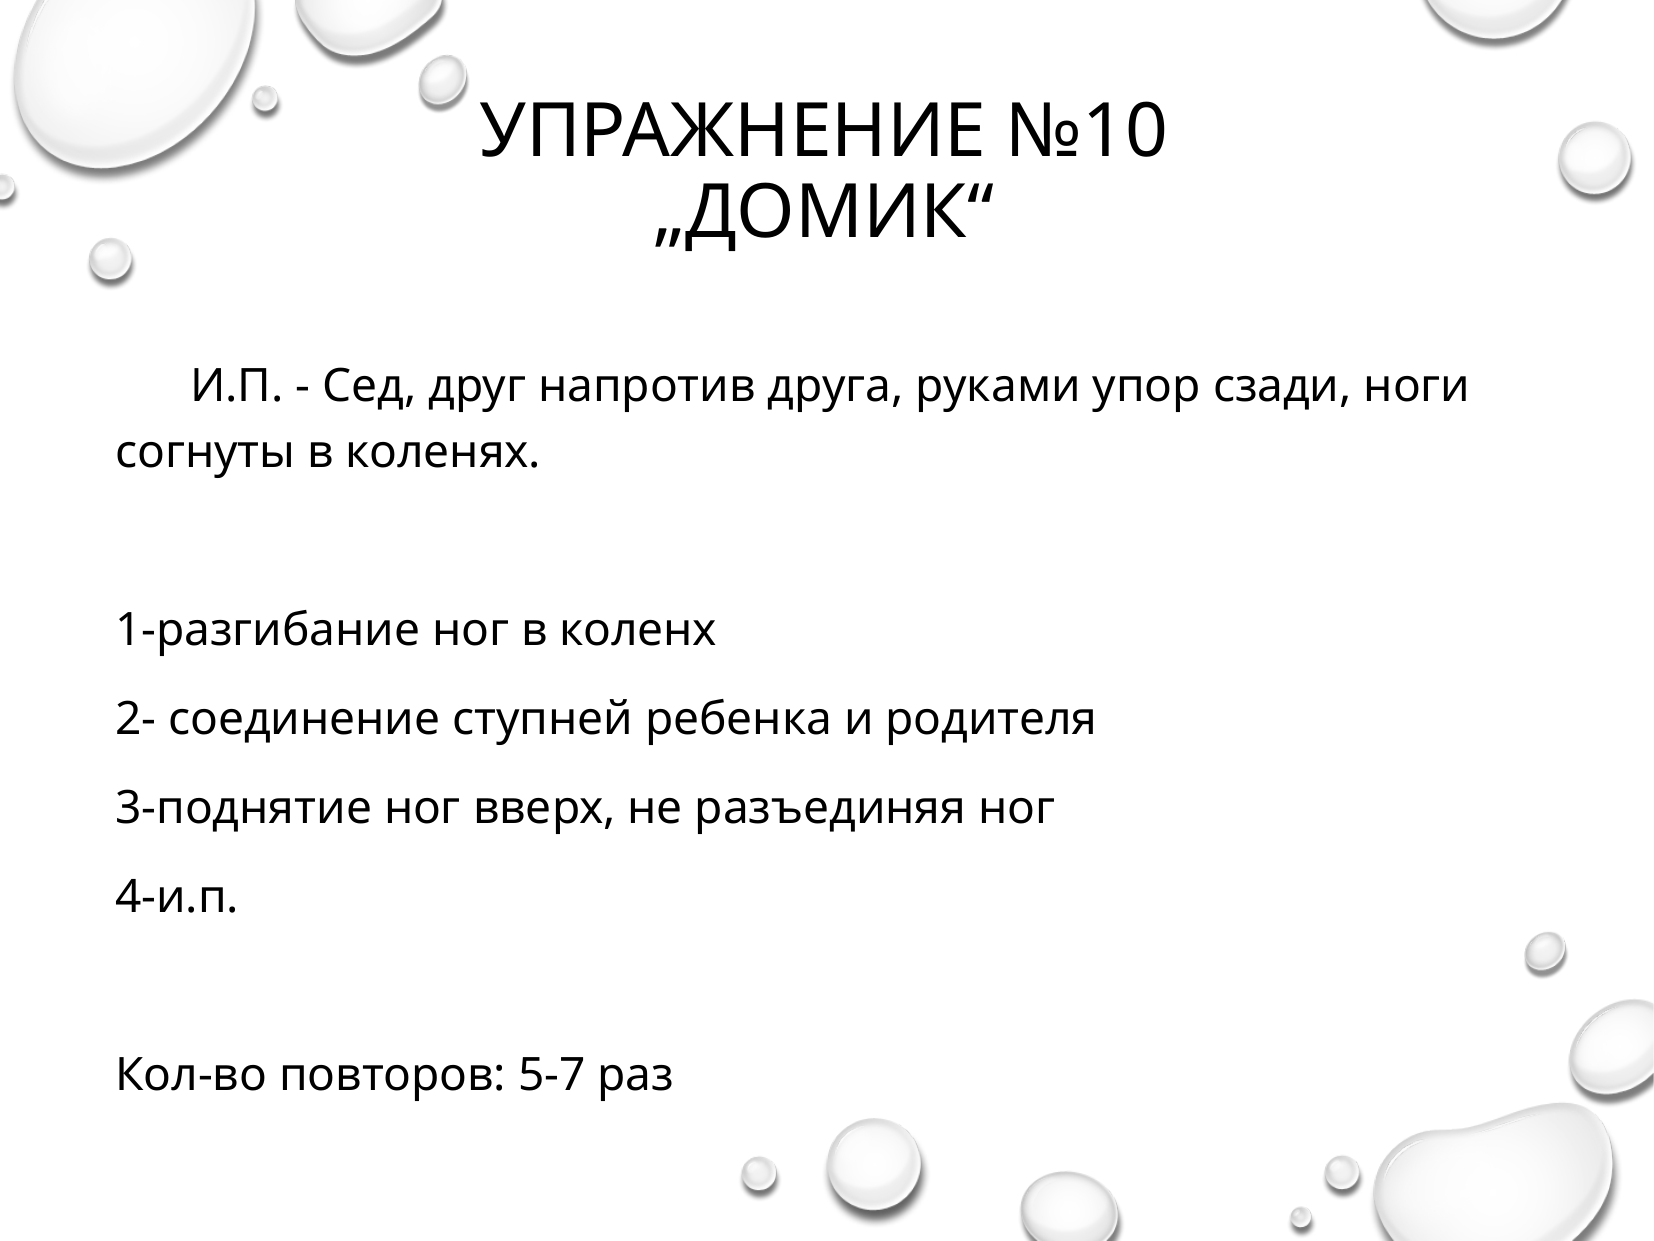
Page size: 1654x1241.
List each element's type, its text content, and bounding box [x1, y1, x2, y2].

subtitle И.П. - Сед, друг напротив друга, руками упор сзади, ноги согнуты в коленях. 1-разгибание ног в коленх 2- соединение ступней ребенка и родителя 3-поднятие ног вверх, не разъединяя ног 4-и.п. Кол-во повторов: 5-7 раз [94, 324, 1534, 1120]
title Упражнение №10 „Домик“ [118, 76, 1531, 270]
